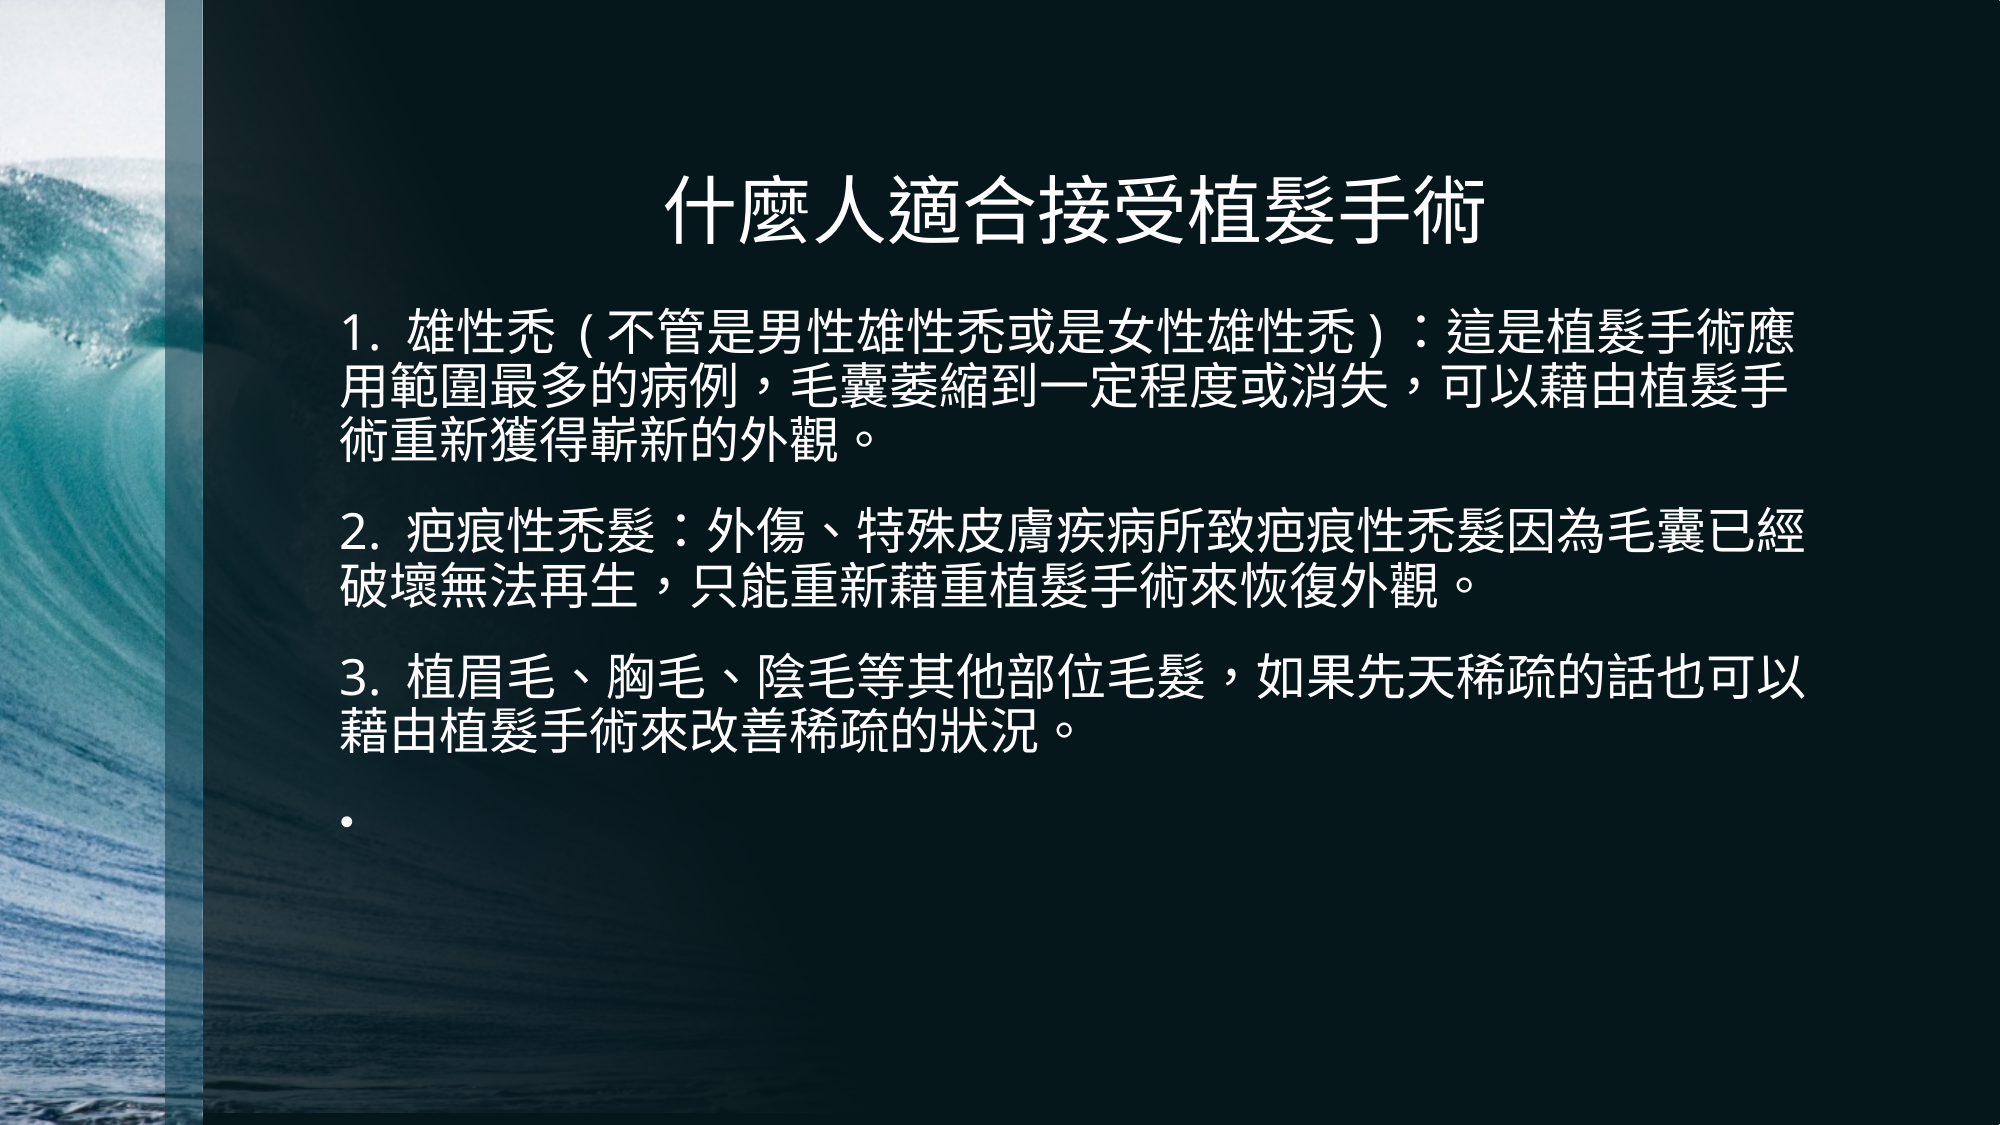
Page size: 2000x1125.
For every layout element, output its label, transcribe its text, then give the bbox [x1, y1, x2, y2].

list 1. 雄性禿 (不管是男性雄性禿或是女性雄性禿)：這是植髮手術應用範圍最多的病例，毛囊萎縮到一定程度或消失，可以藉由植髮手術重新獲得嶄新的外觀。 2. 疤痕性禿髮：外傷、特殊皮膚疾病所致疤痕性禿髮因為毛囊已經破壞無法再生，只能重新藉重植髮手術來恢復外觀。 3. 植眉毛、胸毛、陰毛等其他部位毛髮，如果先天稀疏的話也可以藉由植髮手術來改善稀疏的狀況。 [324, 299, 1825, 1026]
title 什麼人適合接受植髮手術 [324, 62, 1825, 263]
